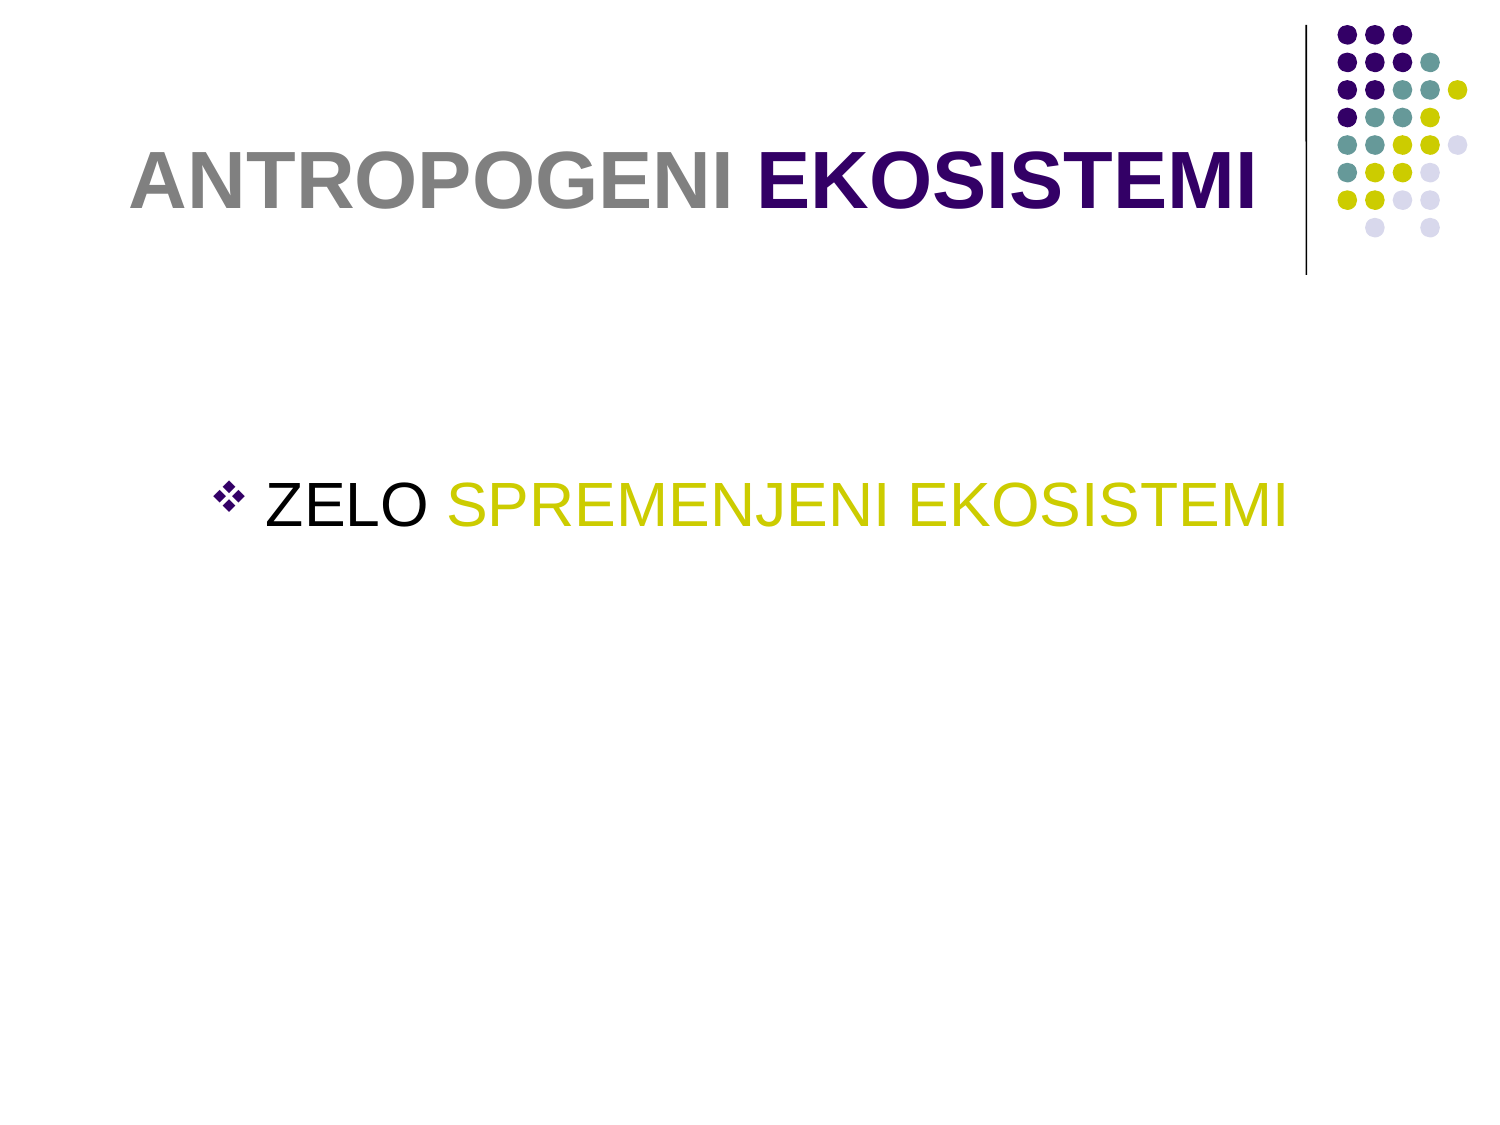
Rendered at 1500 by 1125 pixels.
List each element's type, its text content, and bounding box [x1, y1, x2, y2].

title ANTROPOGENI EKOSISTEMI [75, 20, 1313, 233]
list ZELO SPREMENJENI EKOSISTEMI [75, 282, 1425, 1006]
